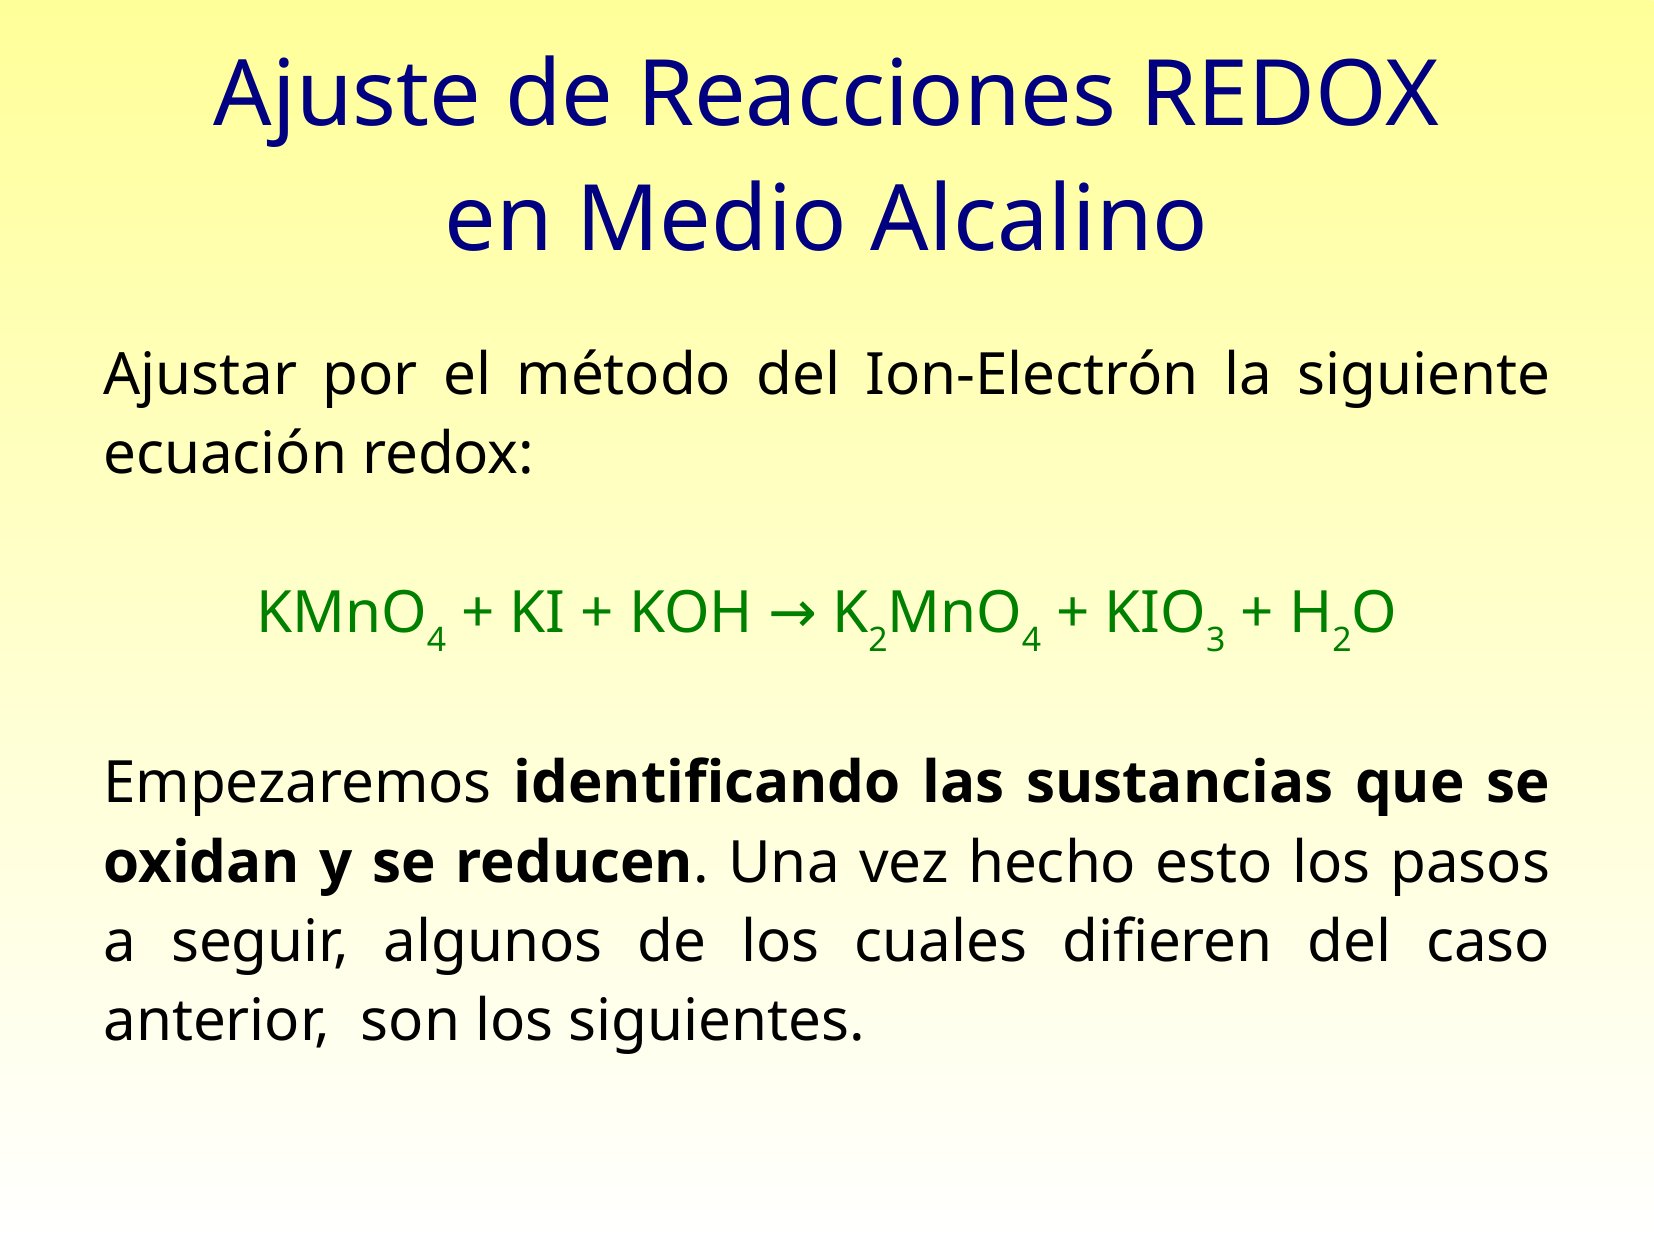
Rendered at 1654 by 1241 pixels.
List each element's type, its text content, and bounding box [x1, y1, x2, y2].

text_box Ajustar por el método del Ion-Electrón la siguiente ecuación redox: KMnO4 + KI + KOH → K2MnO4 + KIO3 + H2O Empezaremos identificando las sustancias que se oxidan y se reducen. Una vez hecho esto los pasos a seguir, algunos de los cuales difieren del caso anterior, son los siguientes. [88, 324, 1565, 982]
title Ajuste de Reacciones REDOX en Medio Alcalino [82, 4, 1571, 302]
